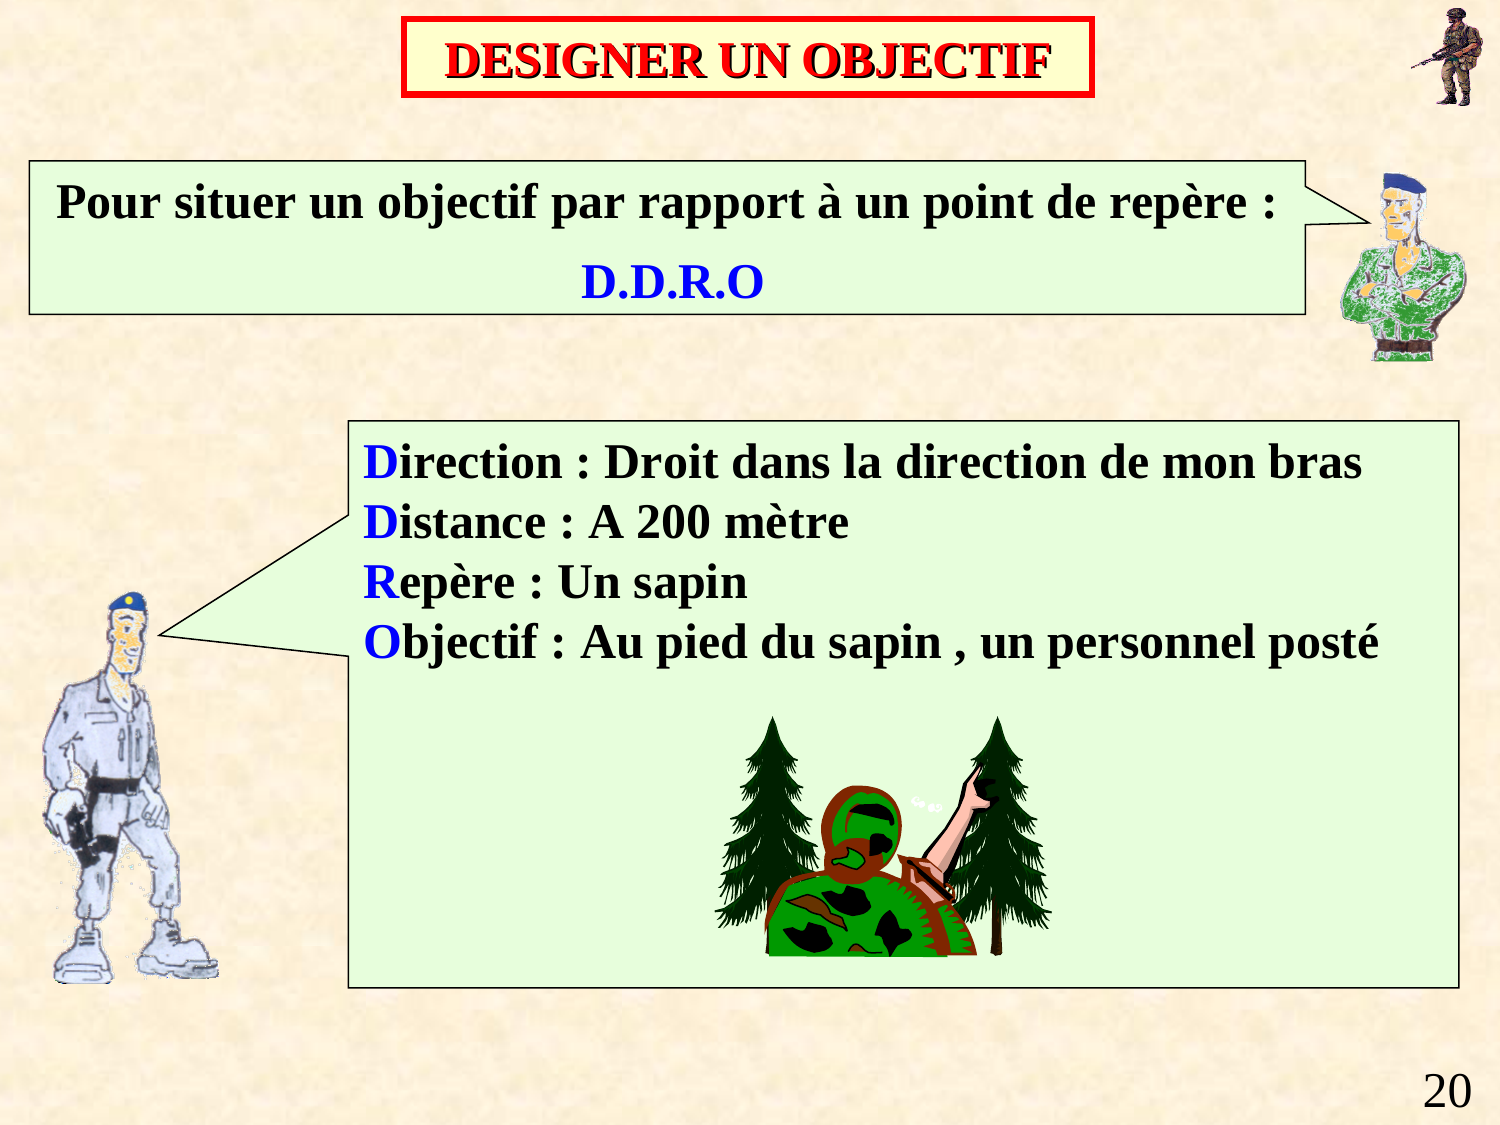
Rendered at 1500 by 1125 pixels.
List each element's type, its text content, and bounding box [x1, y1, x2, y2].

picture [0, 0, 1500, 1125]
text_box DESIGNER UN OBJECTIF [404, 18, 1092, 95]
text_box [714, 716, 1052, 958]
text_box Pour situer un objectif par rapport à un point de repère : D.D.R.O [29, 160, 1340, 315]
text_box [927, 803, 943, 813]
text_box Direction : Droit dans la direction de mon bras Distance : A 200 mètre Repère : Un sapin Objectif : Au pied du sapin , un personnel posté [159, 420, 1459, 988]
text_box [911, 796, 926, 808]
